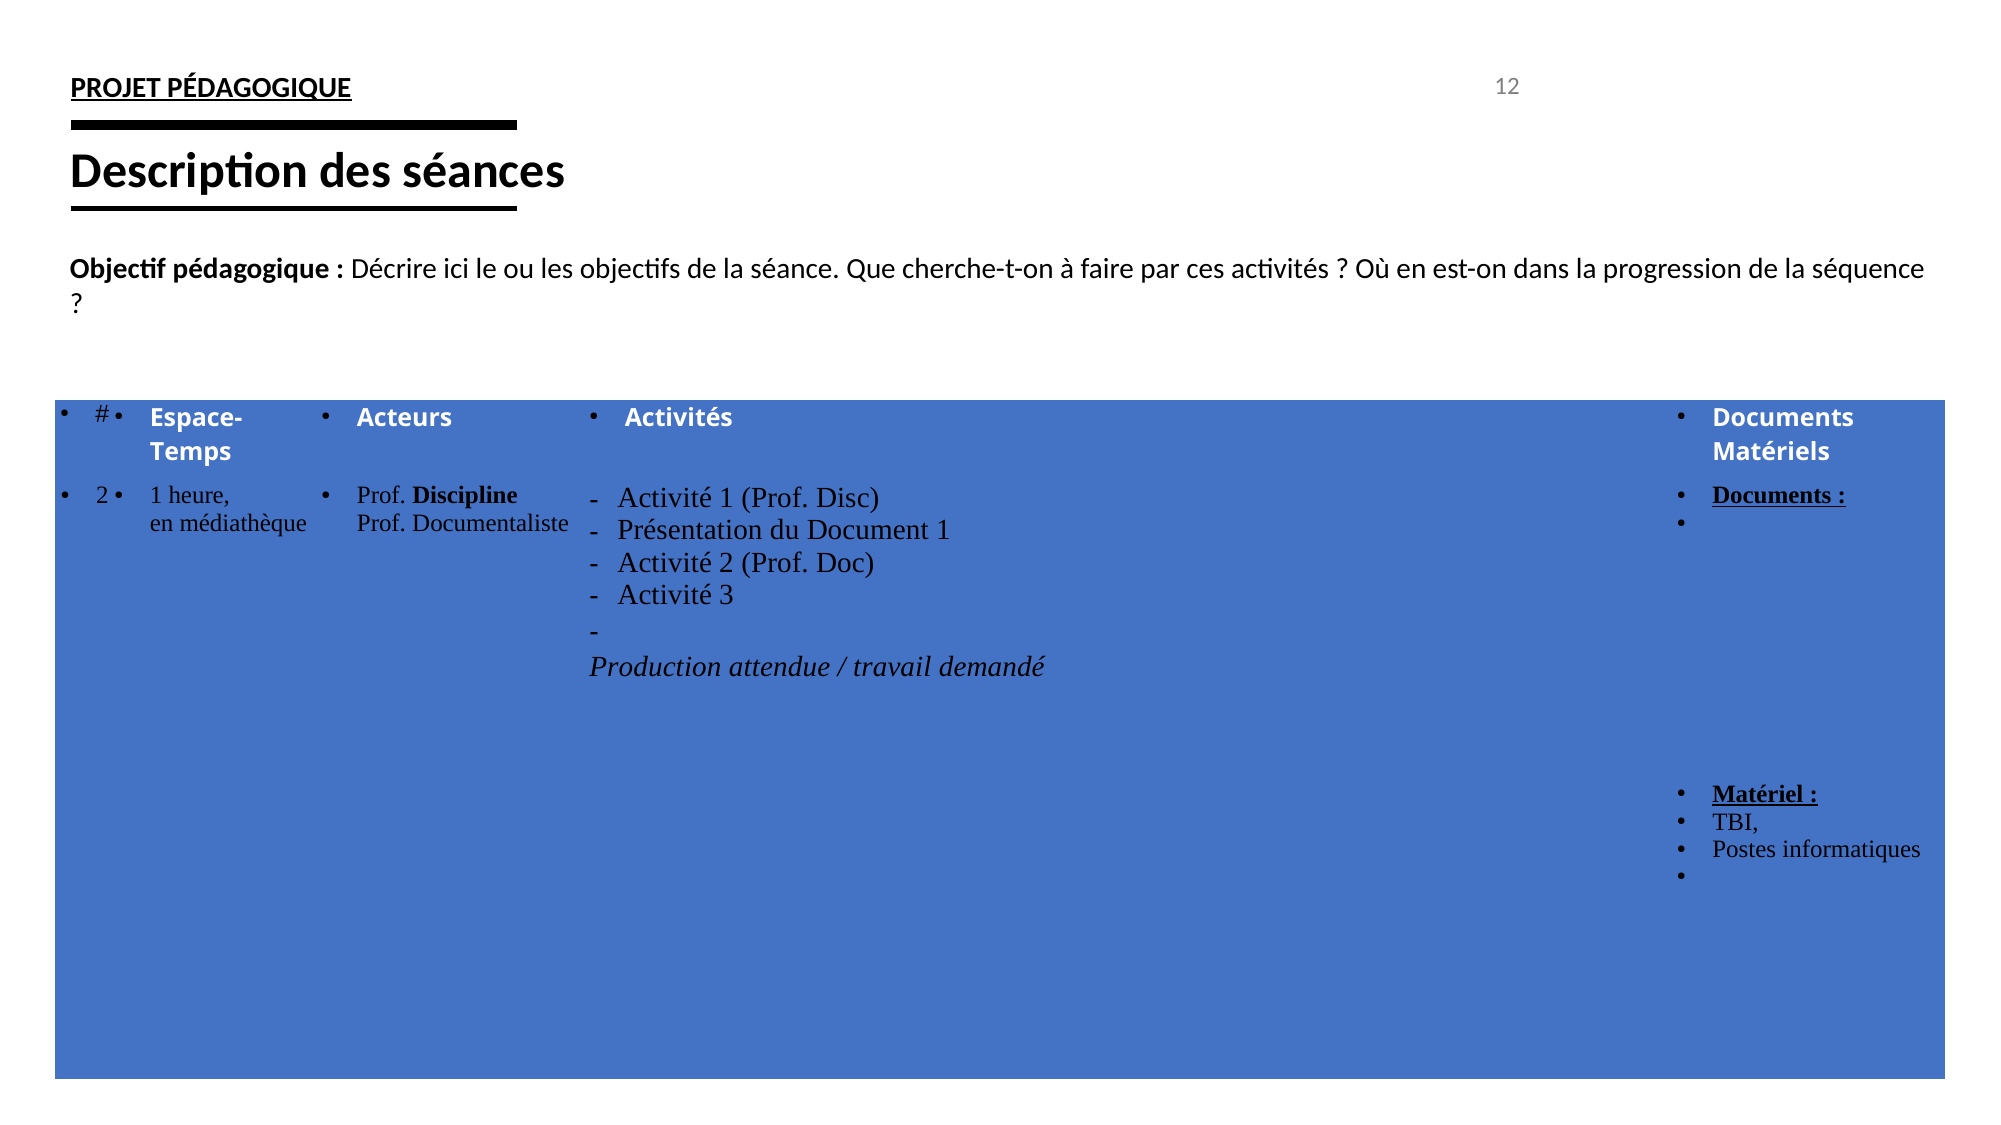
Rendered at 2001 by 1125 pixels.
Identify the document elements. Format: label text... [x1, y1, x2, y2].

text_box Objectif pédagogique : Décrire ici le ou les objectifs de la séance. Que cherche-t-on à faire par ces activités ? Où en est-on dans la progression de la séquence ? [55, 241, 1945, 389]
text_box PROJET PÉDAGOGIQUE [70, 68, 355, 104]
table_cell 1 heure, en médiathèque [114, 482, 321, 1079]
table_cell Prof. Discipline Prof. Documentaliste [321, 482, 589, 1079]
table_cell Activité 1 (Prof. Disc) Présentation du Document 1 Activité 2 (Prof. Doc) Activité 3 Production attendue / travail demandé [589, 482, 1677, 1079]
table_cell 2 [55, 482, 114, 1079]
table_header Acteurs [321, 400, 589, 482]
text_box [1479, 54, 1930, 115]
table_cell Documents : [1677, 482, 1945, 780]
table_cell Matériel : TBI, Postes informatiques [1677, 780, 1945, 1079]
text_box Description des séances [70, 137, 571, 198]
table_header Activités [589, 400, 1677, 482]
table_header Documents Matériels [1677, 400, 1945, 482]
table_header Espace-Temps [114, 400, 321, 482]
table_header # [55, 400, 114, 482]
